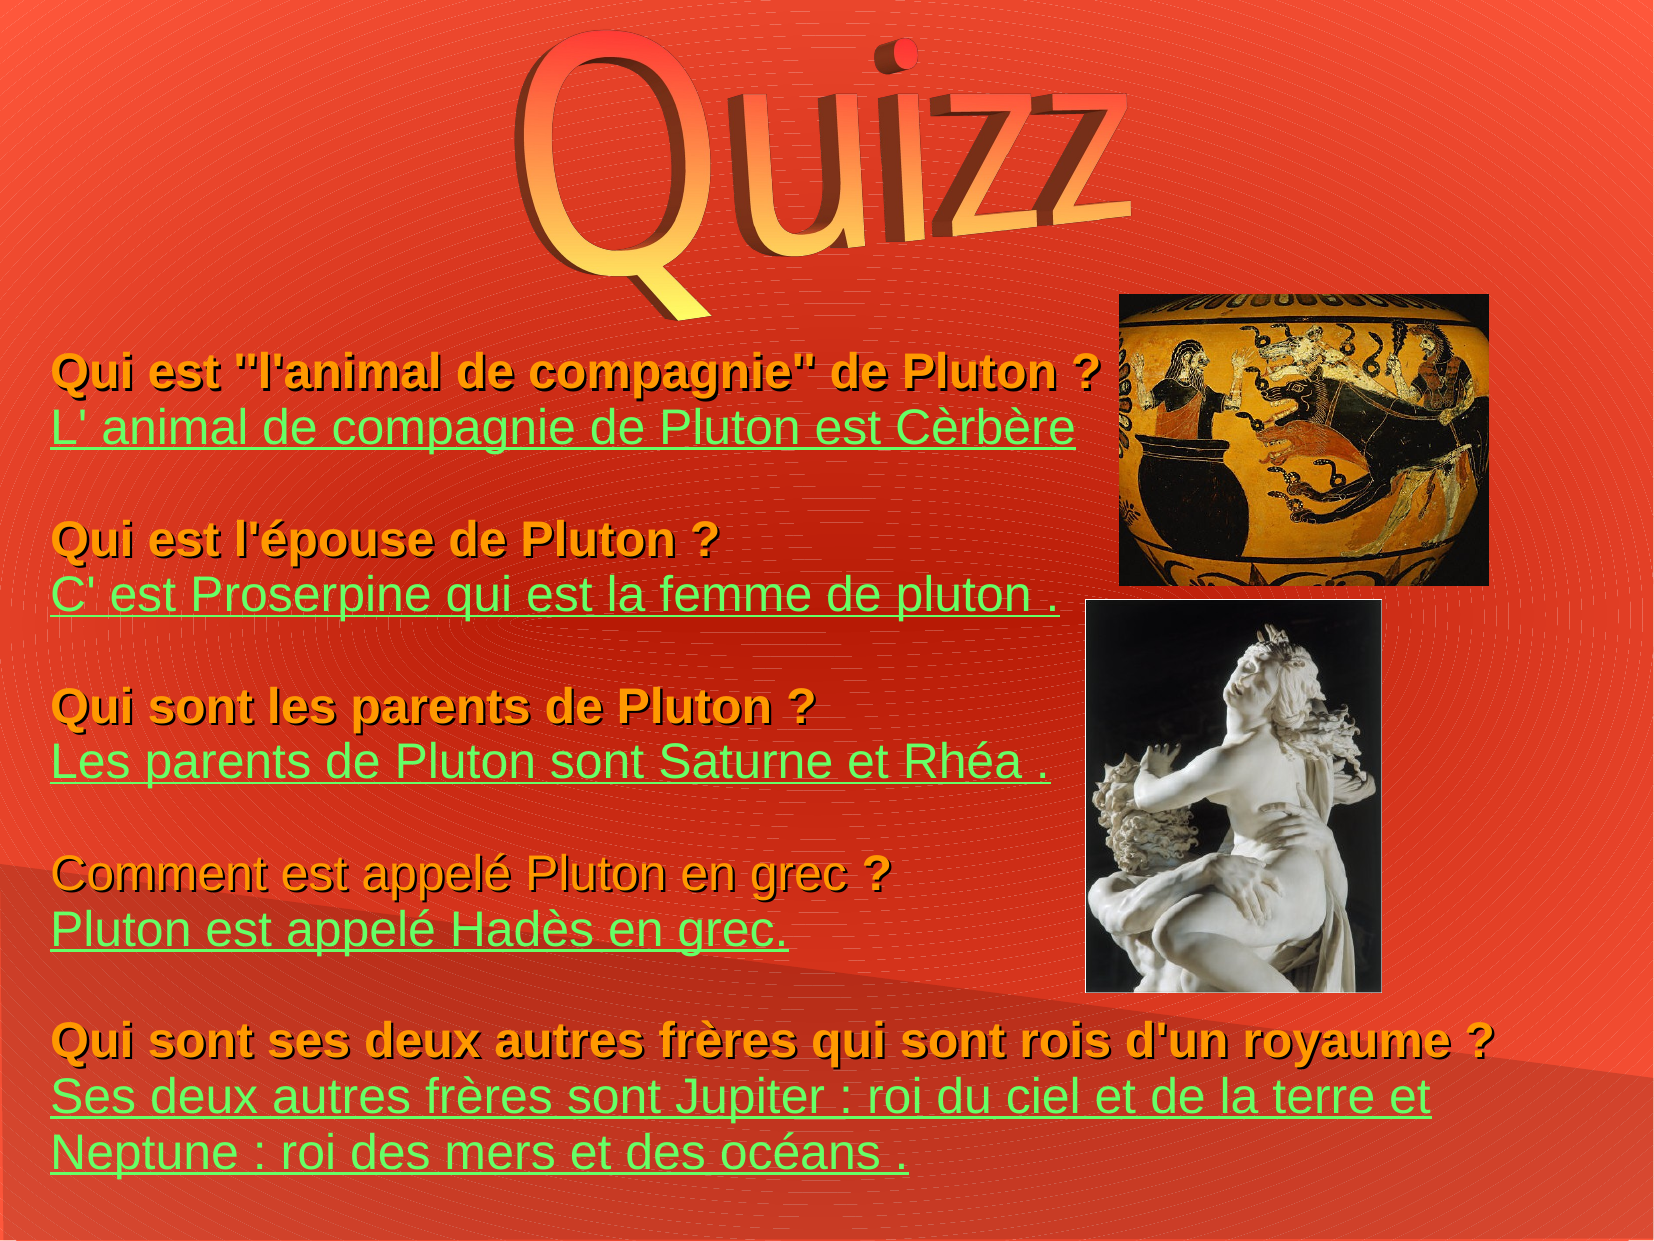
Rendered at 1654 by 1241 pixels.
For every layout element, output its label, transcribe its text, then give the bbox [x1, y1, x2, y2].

picture [1119, 294, 1489, 586]
title [552, 72, 671, 250]
title [82, 72, 627, 278]
text_box Qui est ''l'animal de compagnie'' de Pluton ? L' animal de compagnie de Pluton est Cèrbère Qui est l'épouse de Pluton ? C' est Proserpine qui est la femme de pluton . Qui sont les parents de Pluton ? Les parents de Pluton sont Saturne et Rhéa . Comment est appelé Pluton en grec ? Pluton est appelé Hadès en grec. Qui sont ses deux autres frères qui sont rois d'un royaume ? Ses deux autres frères sont Jupiter : roi du ciel et de la terre et Neptune : roi des mers et des océans . [35, 336, 1630, 1195]
title [663, 72, 1571, 278]
picture [1085, 599, 1382, 993]
